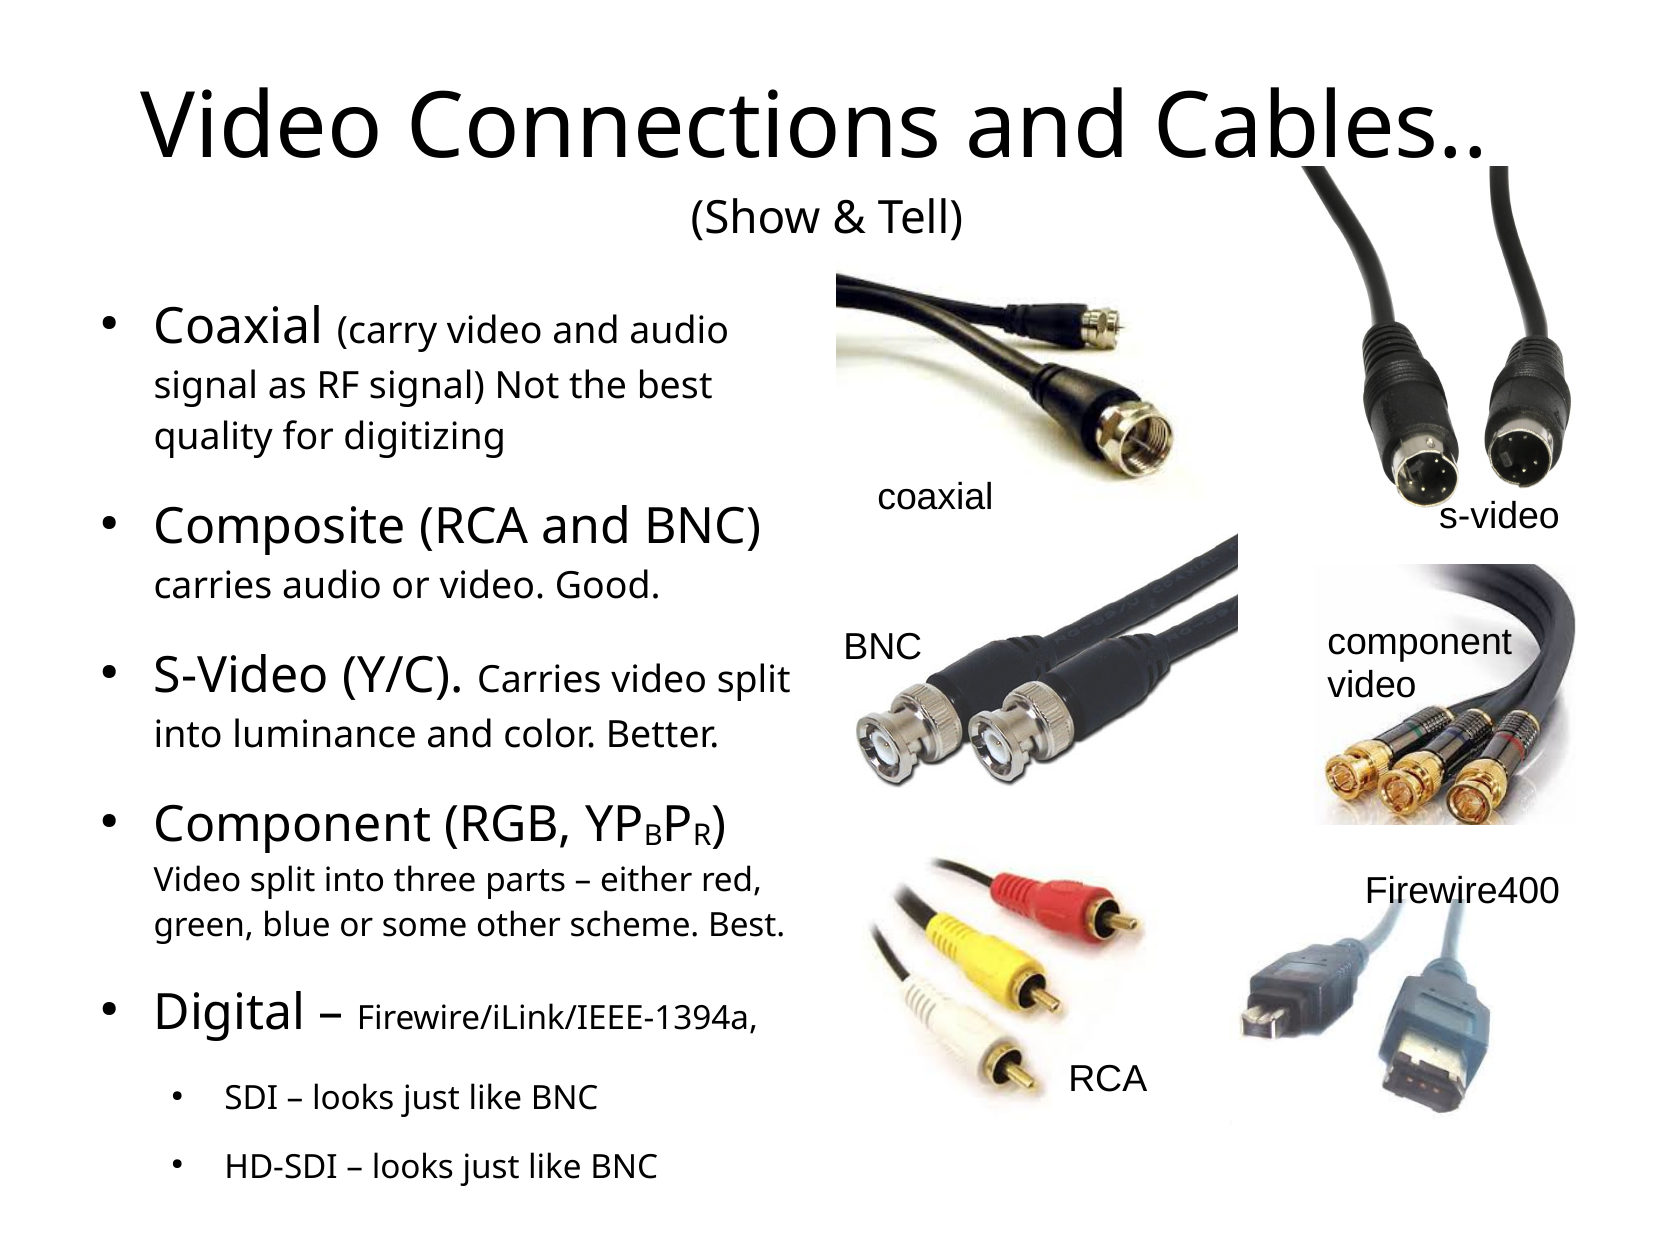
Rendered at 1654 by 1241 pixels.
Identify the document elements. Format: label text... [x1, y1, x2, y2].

list Coaxial (carry video and audio signal as RF signal) Not the best quality for digitizing Composite (RCA and BNC) carries audio or video. Good. S-Video (Y/C). Carries video split into luminance and color. Better. Component (RGB, YPBPR) Video split into three parts – either red, green, blue or some other scheme. Best. Digital – Firewire/iLink/IEEE-1394a, SDI – looks just like BNC HD-SDI – looks just like BNC [82, 290, 809, 1147]
text_box s-video [1424, 487, 1576, 545]
text_box coaxial [862, 468, 1009, 526]
picture [1230, 899, 1501, 1126]
text_box RCA [1053, 1050, 1163, 1107]
text_box BNC [828, 618, 938, 676]
picture [1275, 166, 1614, 526]
text_box component video [1312, 613, 1575, 713]
picture [1314, 564, 1576, 826]
title Video Connections and Cables.. (Show & Tell) [82, 49, 1571, 257]
picture [836, 262, 1238, 788]
picture [862, 824, 1158, 1120]
text_box Firewire400 [1350, 862, 1576, 920]
